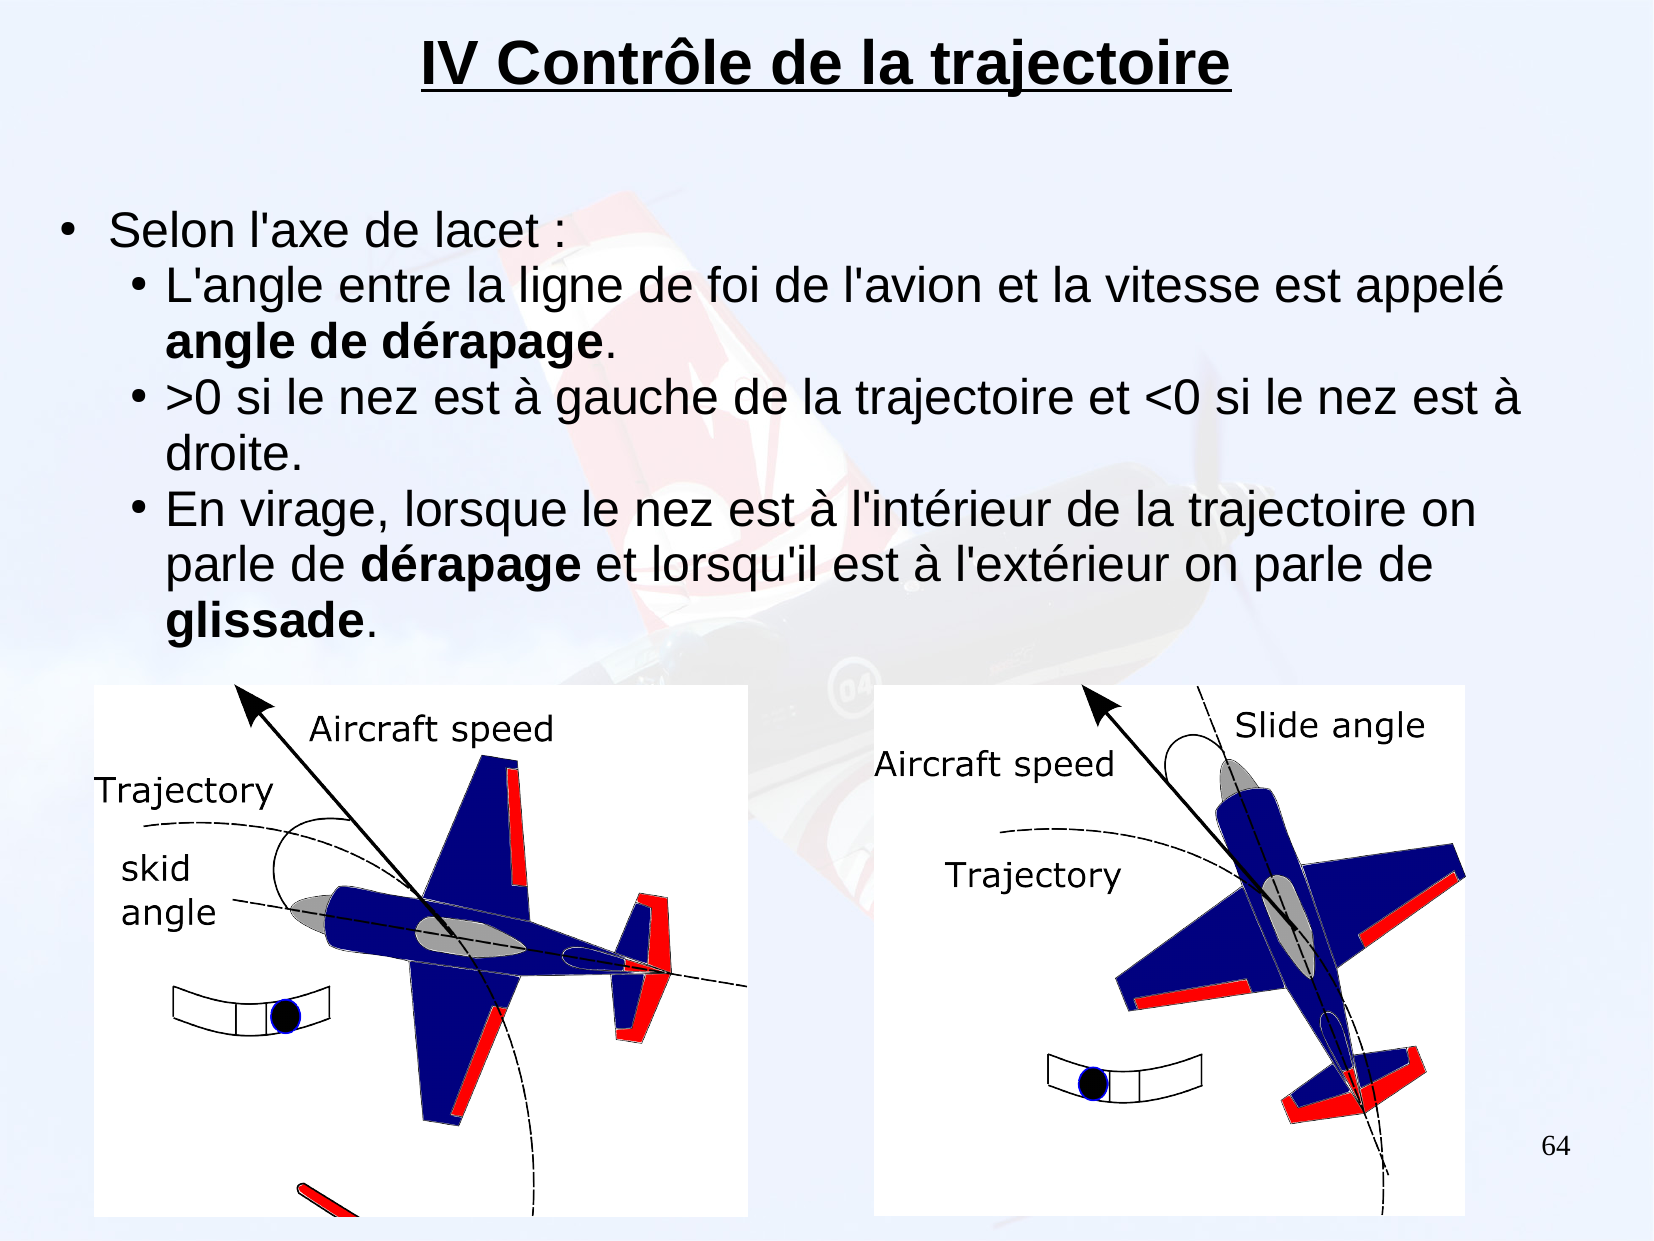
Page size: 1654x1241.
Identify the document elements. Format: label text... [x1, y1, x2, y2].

title IV Contrôle de la trajectoire [82, 11, 1571, 115]
subtitle Selon l'axe de lacet : L'angle entre la ligne de foi de l'avion et la vitesse est appelé angle de dérapage. >0 si le nez est à gauche de la trajectoire et <0 si le nez est à droite. En virage, lorsque le nez est à l'intérieur de la trajectoire on parle de dérapage et lorsqu'il est à l'extérieur on parle de glissade. [59, 202, 1548, 922]
picture [0, 0, 1654, 1241]
